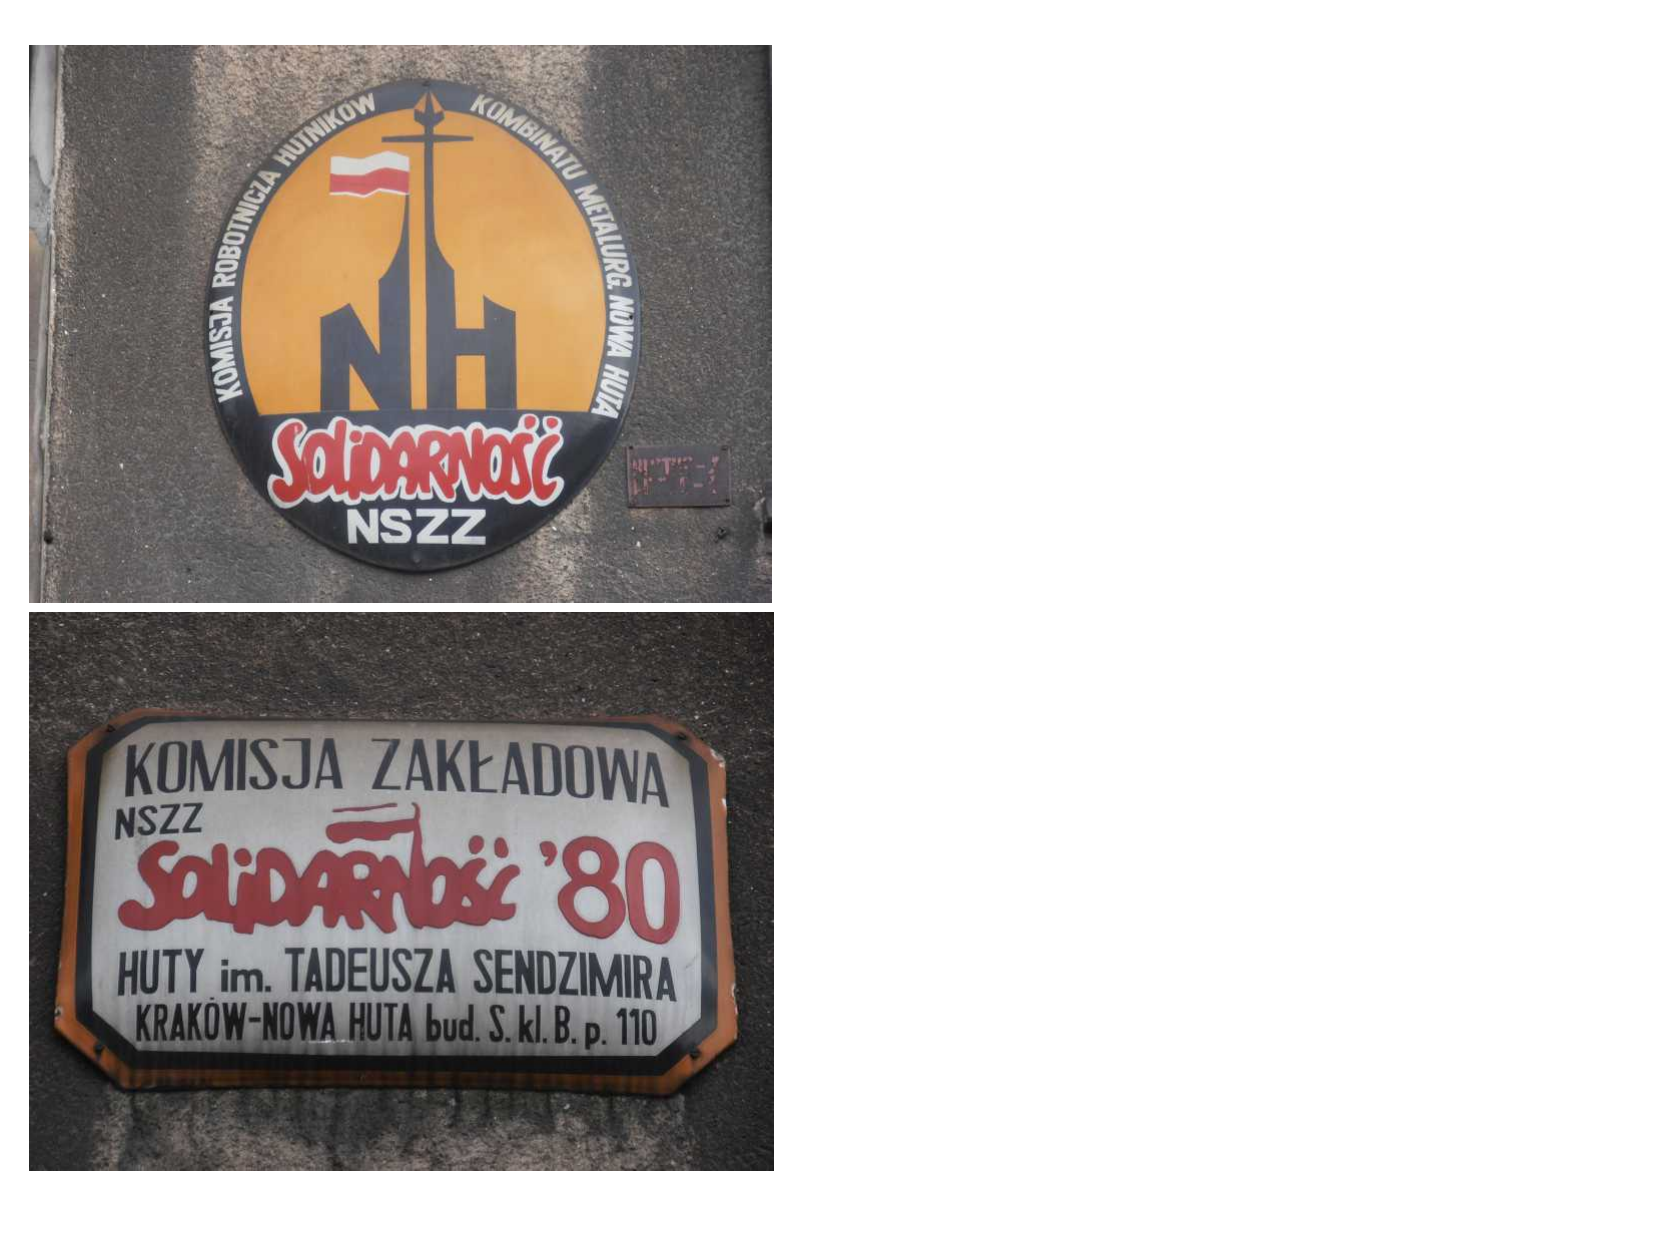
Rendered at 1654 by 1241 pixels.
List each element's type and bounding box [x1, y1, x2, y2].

picture [29, 45, 772, 603]
picture [29, 612, 774, 1171]
